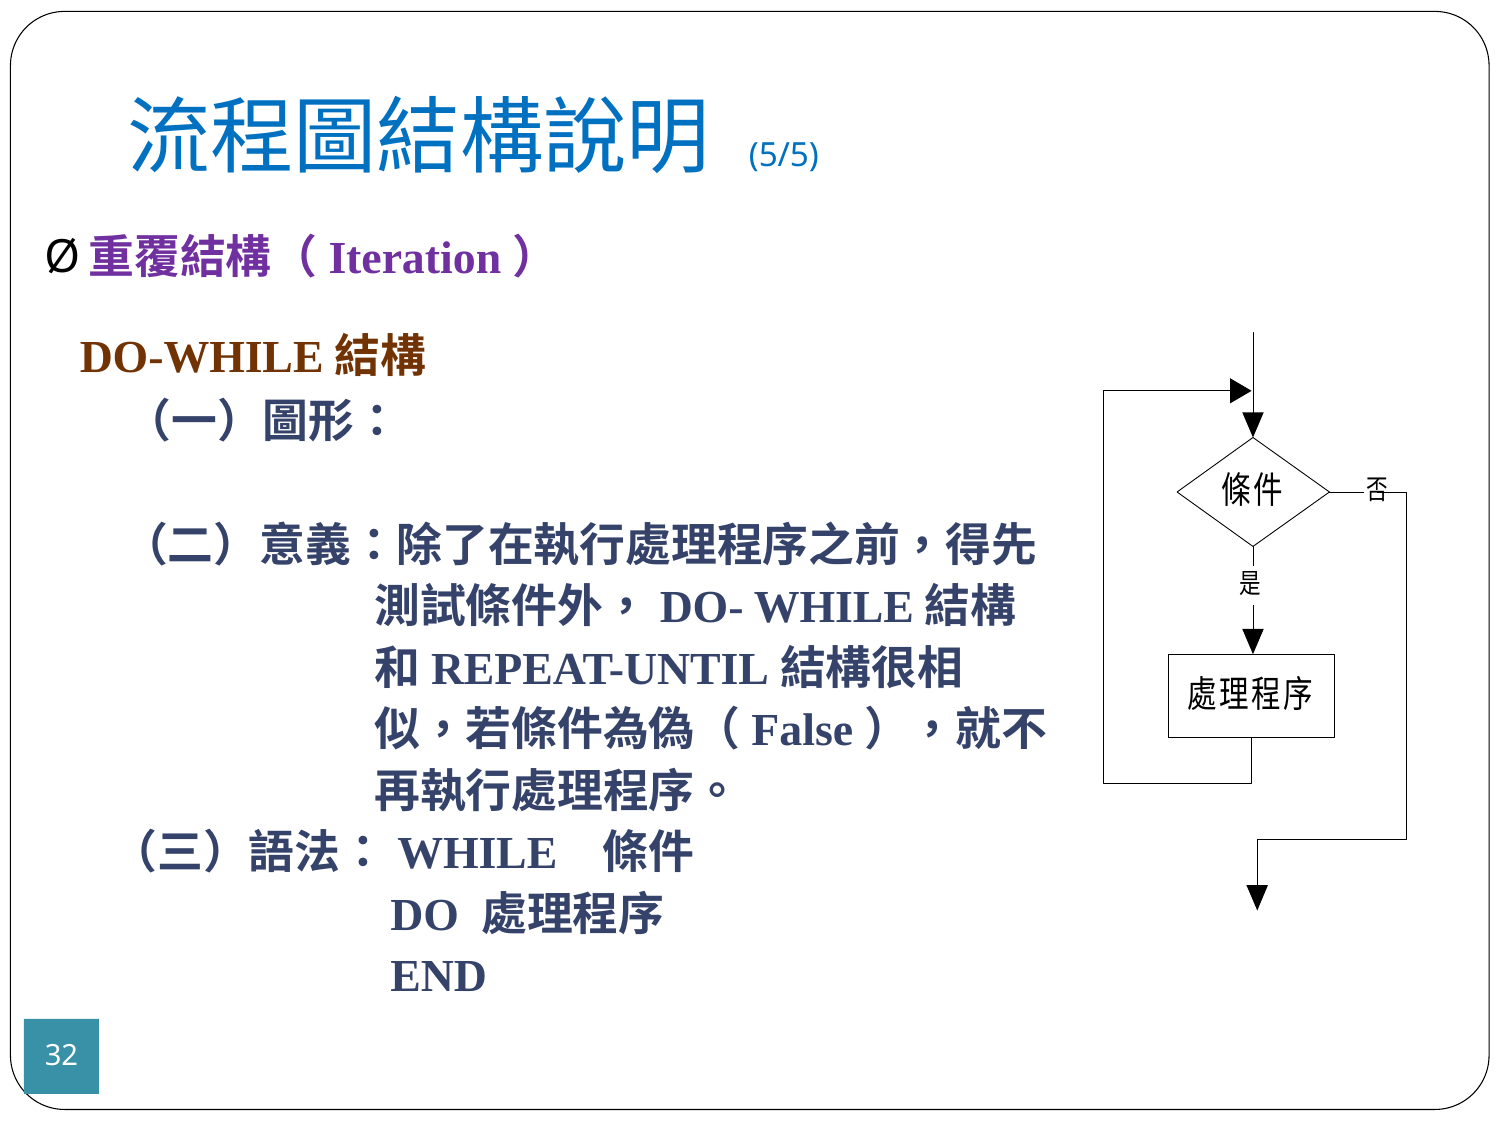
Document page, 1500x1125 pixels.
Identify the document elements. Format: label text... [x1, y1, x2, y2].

chart [1033, 314, 1477, 929]
title 流程圖結構說明 (5/5) [112, 54, 1388, 199]
text_box 重覆結構（Iteration） [29, 220, 1400, 929]
text_box 32 [23, 1018, 99, 1094]
text_box DO-WHILE結構 （一）圖形： （二）意義：除了在執行處理程序之前，得先 測試條件外，DO- WHILE結構 和REPEAT-UNTIL結構很相 似，若條件為偽（False），就不 再執行處理程序。 （三）語法：WHILE 條件 DO 處理程序 END [64, 324, 1152, 1071]
